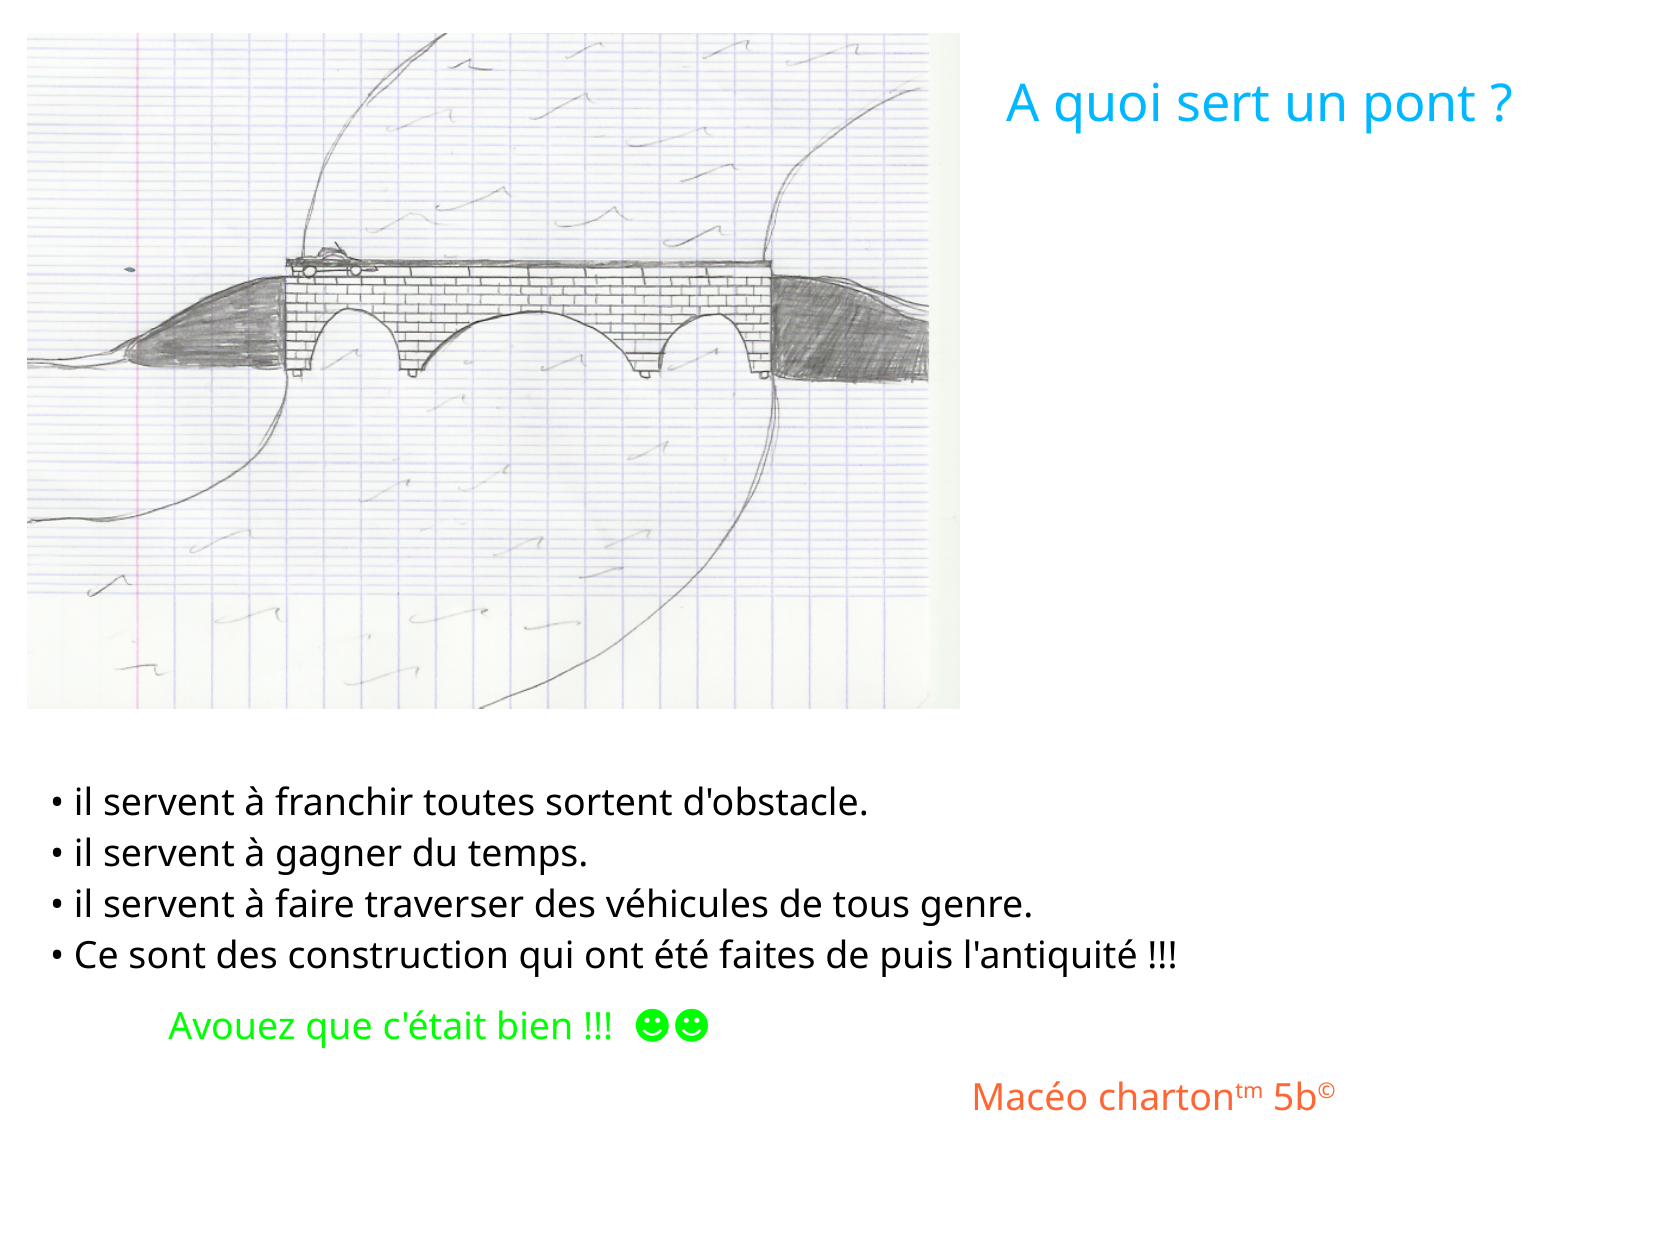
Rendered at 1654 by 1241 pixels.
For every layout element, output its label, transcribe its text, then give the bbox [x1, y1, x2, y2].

picture [27, 33, 960, 709]
text_box Avouez que c'était bien !!! ☻☻ [153, 992, 792, 1049]
text_box A quoi sert un pont ? [992, 59, 1595, 132]
text_box Macéo chartontm 5b© [956, 1062, 1548, 1122]
text_box • il servent à franchir toutes sortent d'obstacle. • il servent à gagner du temps. • il servent à faire traverser des véhicules de tous genre. • Ce sont des construction qui ont été faites de puis l'antiquité !!! [35, 767, 1595, 1172]
